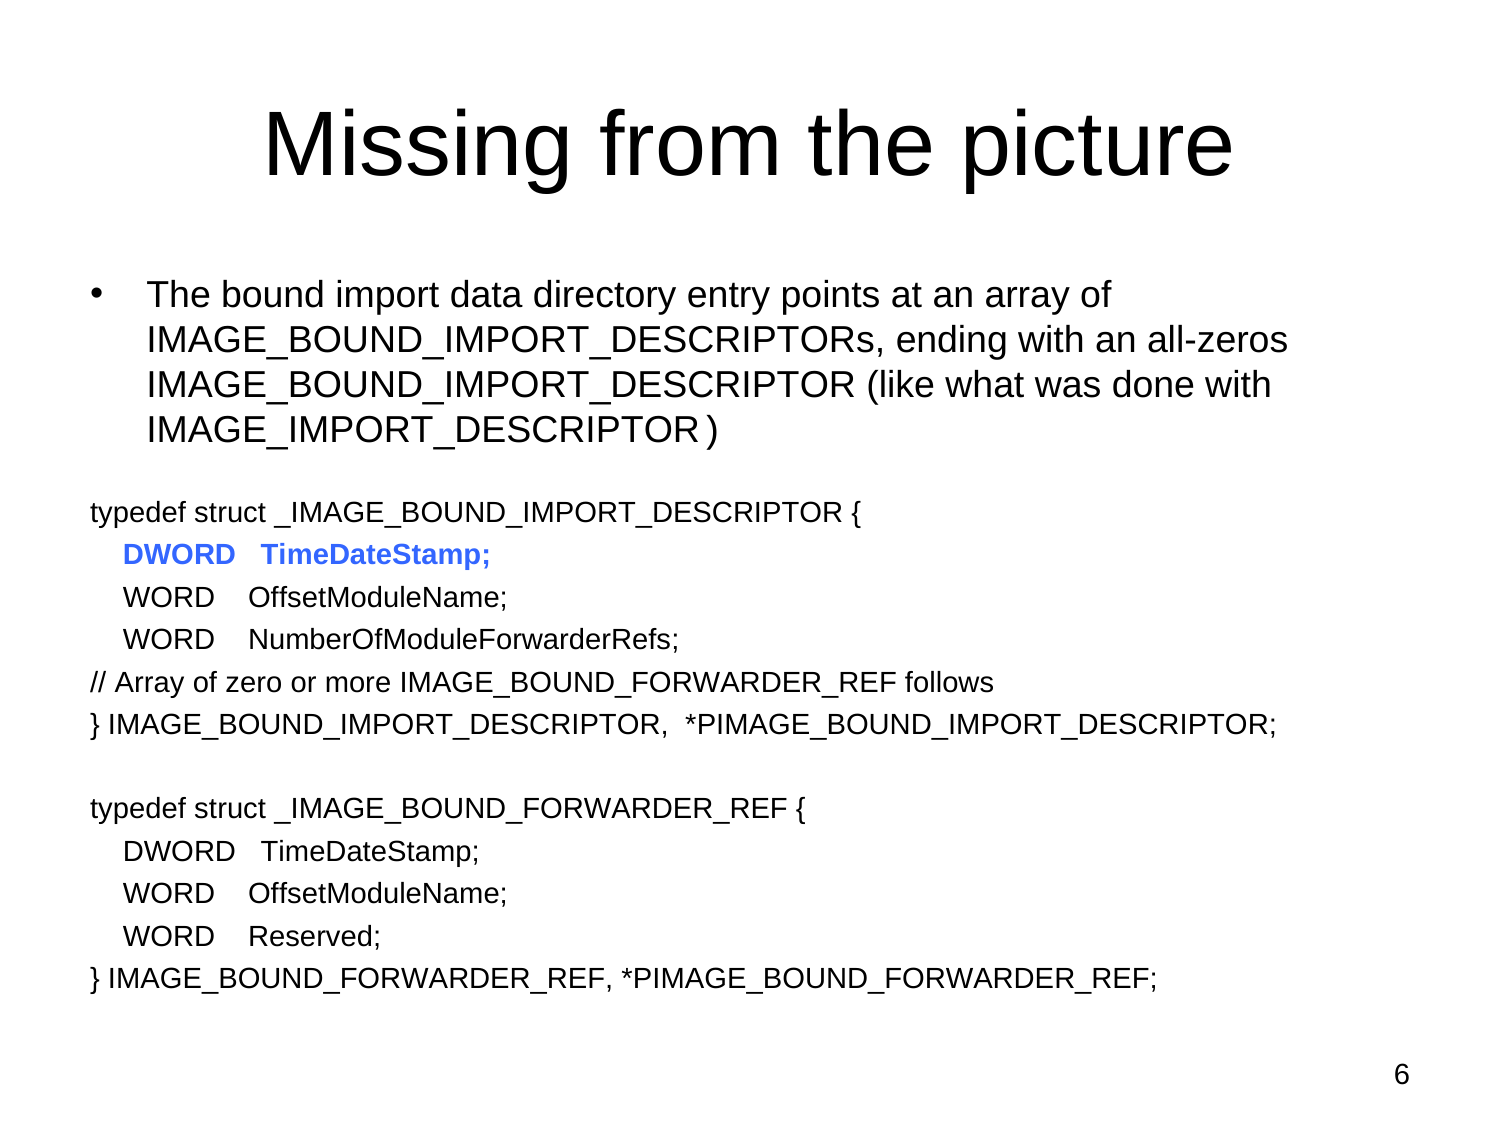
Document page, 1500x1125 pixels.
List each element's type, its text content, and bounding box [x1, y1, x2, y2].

list The bound import data directory entry points at an array of IMAGE_BOUND_IMPORT_DESCRIPTORs, ending with an all-zeros IMAGE_BOUND_IMPORT_DESCRIPTOR (like what was done with IMAGE_IMPORT_DESCRIPTOR) typedef struct _IMAGE_BOUND_IMPORT_DESCRIPTOR { DWORD TimeDateStamp; WORD OffsetModuleName; WORD NumberOfModuleForwarderRefs; // Array of zero or more IMAGE_BOUND_FORWARDER_REF follows } IMAGE_BOUND_IMPORT_DESCRIPTOR, *PIMAGE_BOUND_IMPORT_DESCRIPTOR; typedef struct _IMAGE_BOUND_FORWARDER_REF { DWORD TimeDateStamp; WORD OffsetModuleName; WORD Reserved; } IMAGE_BOUND_FORWARDER_REF, *PIMAGE_BOUND_FORWARDER_REF; [75, 262, 1426, 1006]
text_box <number> [1074, 1042, 1426, 1103]
title Missing from the picture [75, 45, 1426, 233]
